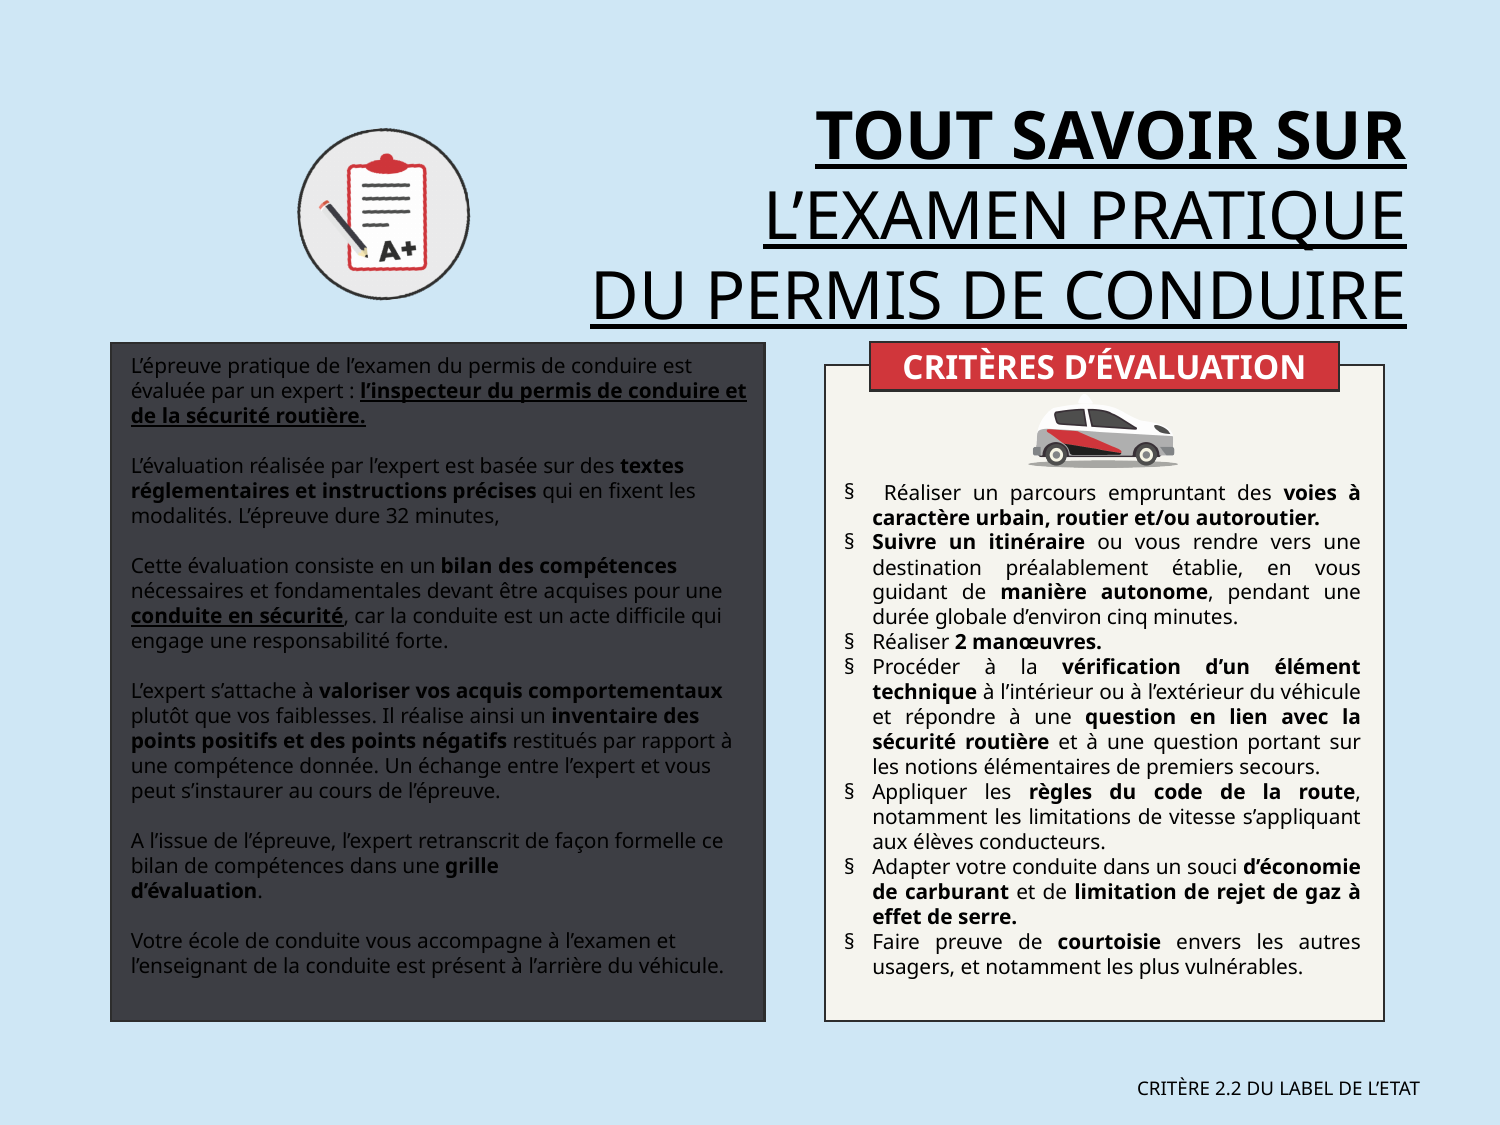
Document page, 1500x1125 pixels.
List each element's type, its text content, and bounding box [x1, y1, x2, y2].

text_box [110, 342, 765, 1022]
text_box CRITÈRES D’ÉVALUATION [869, 342, 1340, 391]
text_box [825, 364, 1384, 1021]
text_box L’épreuve pratique de l’examen du permis de conduire est évaluée par un expert : l’inspecteur du permis de conduire et de la sécurité routière. L’évaluation réalisée par l’expert est basée sur des textes réglementaires et instructions précises qui en fixent les modalités. L’épreuve dure 32 minutes, Cette évaluation consiste en un bilan des compétences nécessaires et fondamentales devant être acquises pour une conduite en sécurité, car la conduite est un acte difficile qui engage une responsabilité forte. L’expert s’attache à valoriser vos acquis comportementaux plutôt que vos faiblesses. Il réalise ainsi un inventaire des points positifs et des points négatifs restitués par rapport à une compétence donnée. Un échange entre l’expert et vous peut s’instaurer au cours de l’épreuve. A l’issue de l’épreuve, l’expert retranscrit de façon formelle ce bilan de compétences dans une grille d’évaluation. Votre école de conduite vous accompagne à l’examen et l’enseignant de la conduite est présent à l’arrière du véhicule. [115, 345, 765, 985]
picture [288, 119, 479, 309]
text_box CRITÈRE 2.2 DU LABEL DE L’ETAT [1122, 1069, 1470, 1107]
picture [1028, 394, 1178, 469]
text_box Réaliser un parcours empruntant des voies à caractère urbain, routier et/ou autoroutier. Suivre un itinéraire ou vous rendre vers une destination préalablement établie, en vous guidant de manière autonome, pendant une durée globale d’environ cinq minutes. Réaliser 2 manœuvres. Procéder à la vérification d’un élément technique à l’intérieur ou à l’extérieur du véhicule et répondre à une question en lien avec la sécurité routière et à une question portant sur les notions élémentaires de premiers secours. Appliquer les règles du code de la route, notamment les limitations de vitesse s’appliquant aux élèves conducteurs. Adapter votre conduite dans un souci d’économie de carburant et de limitation de rejet de gaz à effet de serre. Faire preuve de courtoisie envers les autres usagers, et notamment les plus vulnérables. [829, 471, 1376, 987]
text_box TOUT SAVOIR SUR L’EXAMEN PRATIQUE DU PERMIS DE CONDUIRE [262, 85, 1422, 341]
